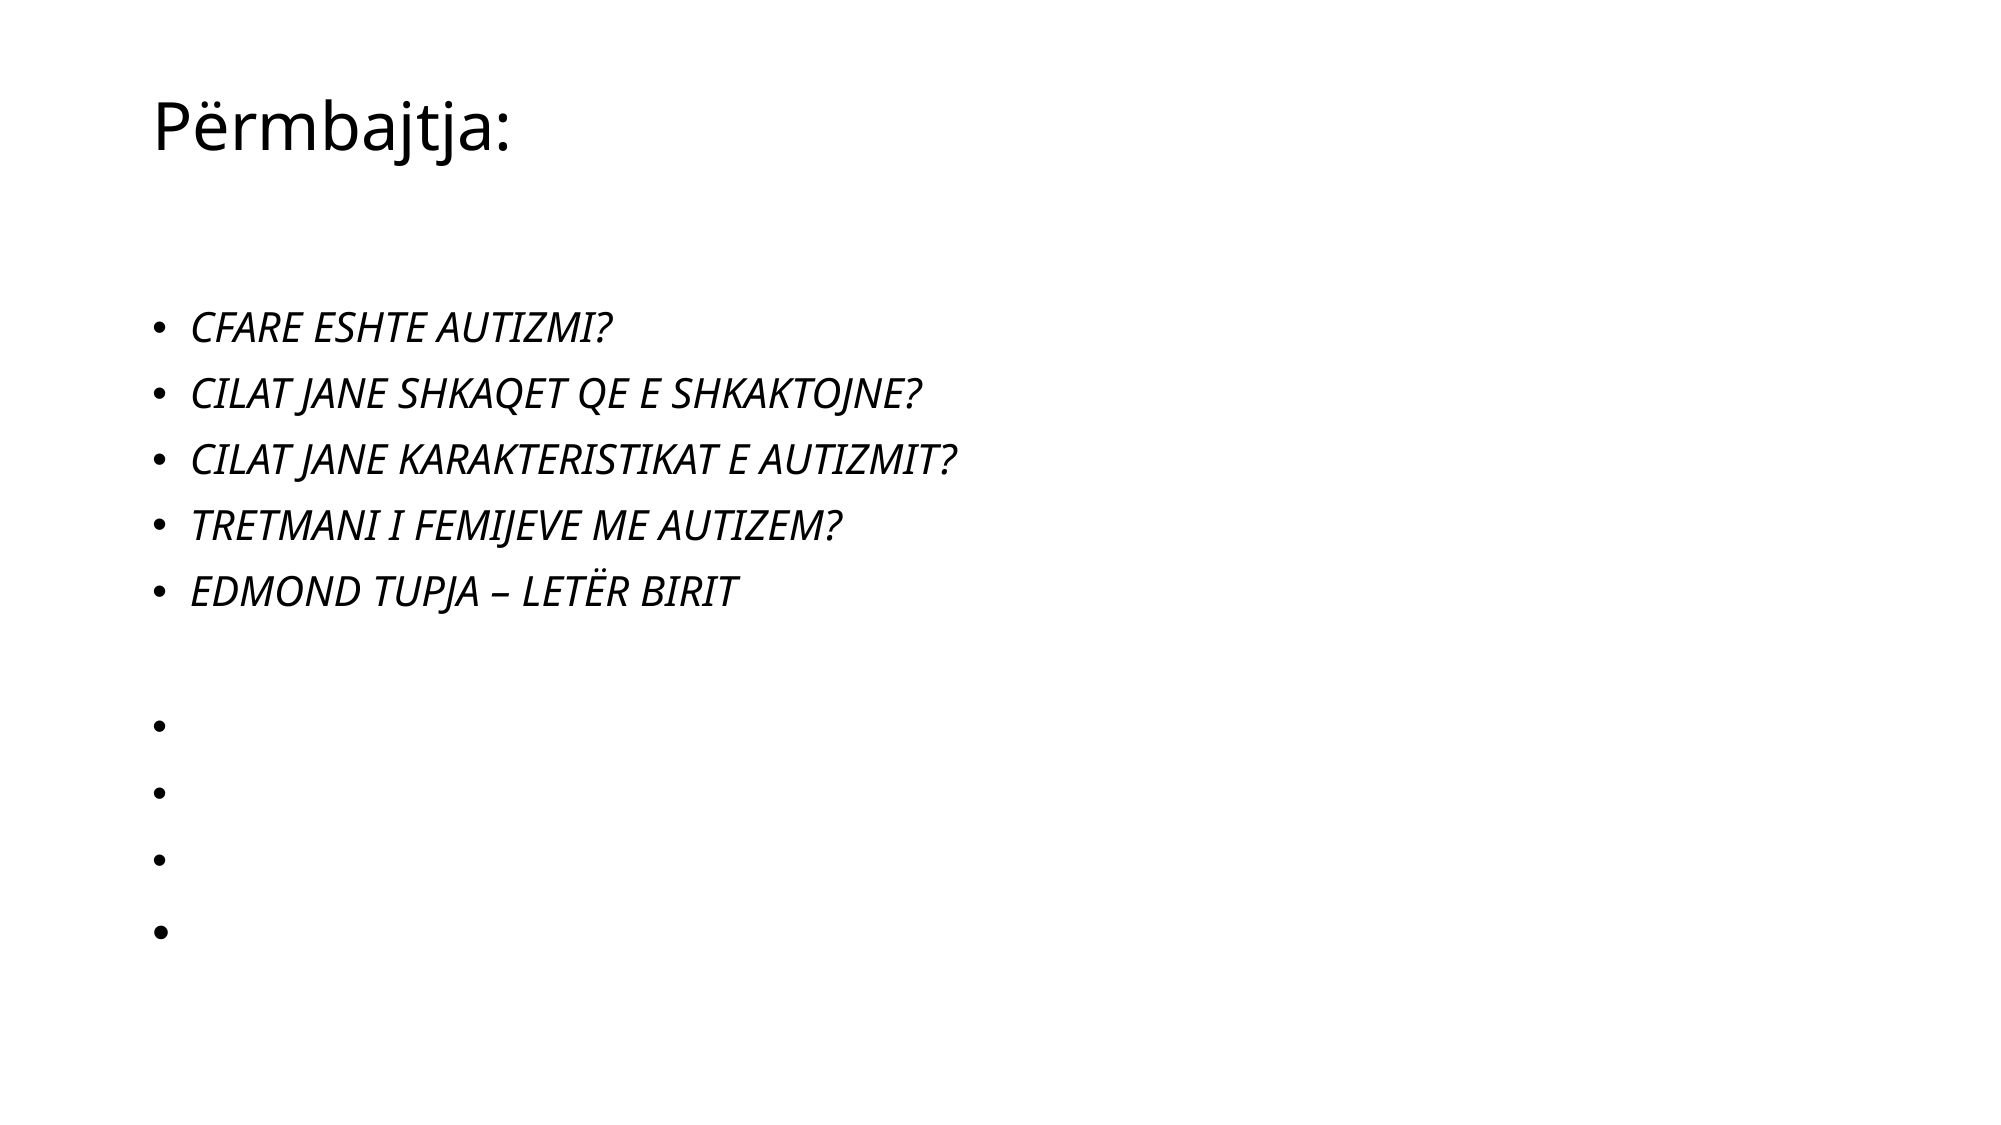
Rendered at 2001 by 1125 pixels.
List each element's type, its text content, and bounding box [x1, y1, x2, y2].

list CFARE ESHTE AUTIZMI? CILAT JANE SHKAQET QE E SHKAKTOJNE? CILAT JANE KARAKTERISTIKAT E AUTIZMIT? TRETMANI I FEMIJEVE ME AUTIZEM? EDMOND TUPJA – LETËR BIRIT [137, 299, 1863, 1014]
title Përmbajtja: [137, 59, 1863, 278]
